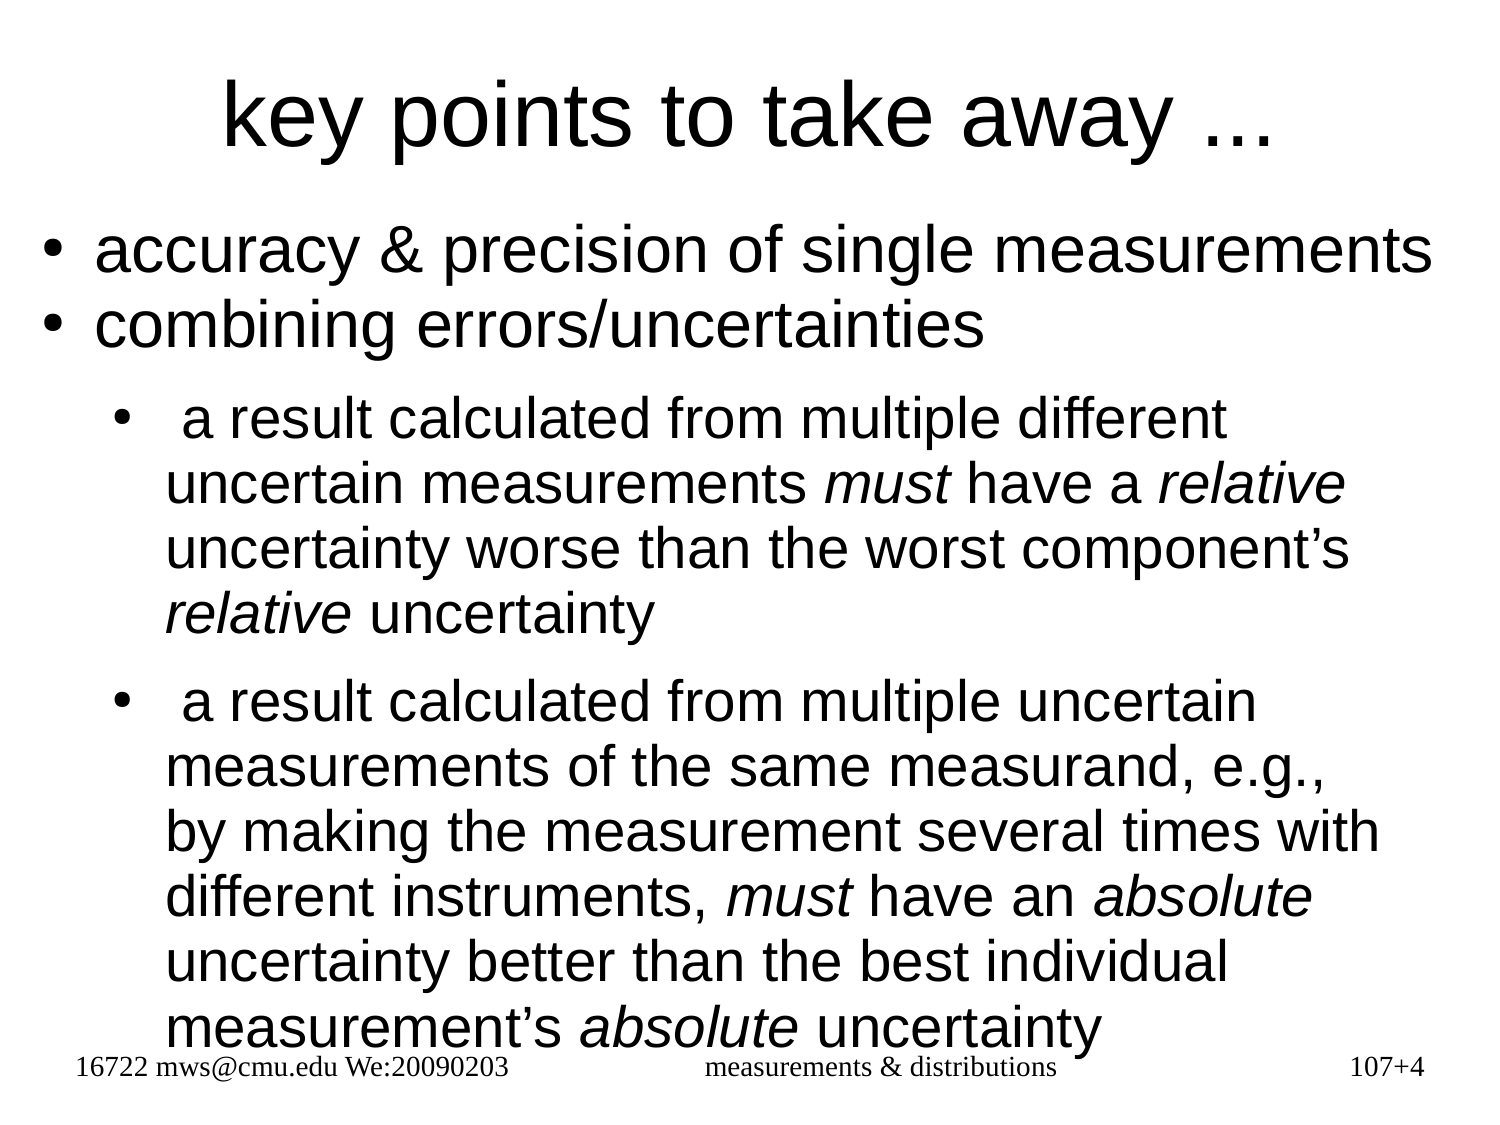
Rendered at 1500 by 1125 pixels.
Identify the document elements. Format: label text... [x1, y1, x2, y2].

list accuracy & precision of single measurements combining errors/uncertainties a result calculated from multiple different uncertain measurements must have a relative uncertainty worse than the worst component’s relative uncertainty a result calculated from multiple uncertain measurements of the same measurand, e.g., by making the measurement several times with different instruments, must have an absolute uncertainty better than the best individual measurement’s absolute uncertainty [8, 204, 1459, 1018]
title key points to take away ... [37, 54, 1463, 176]
